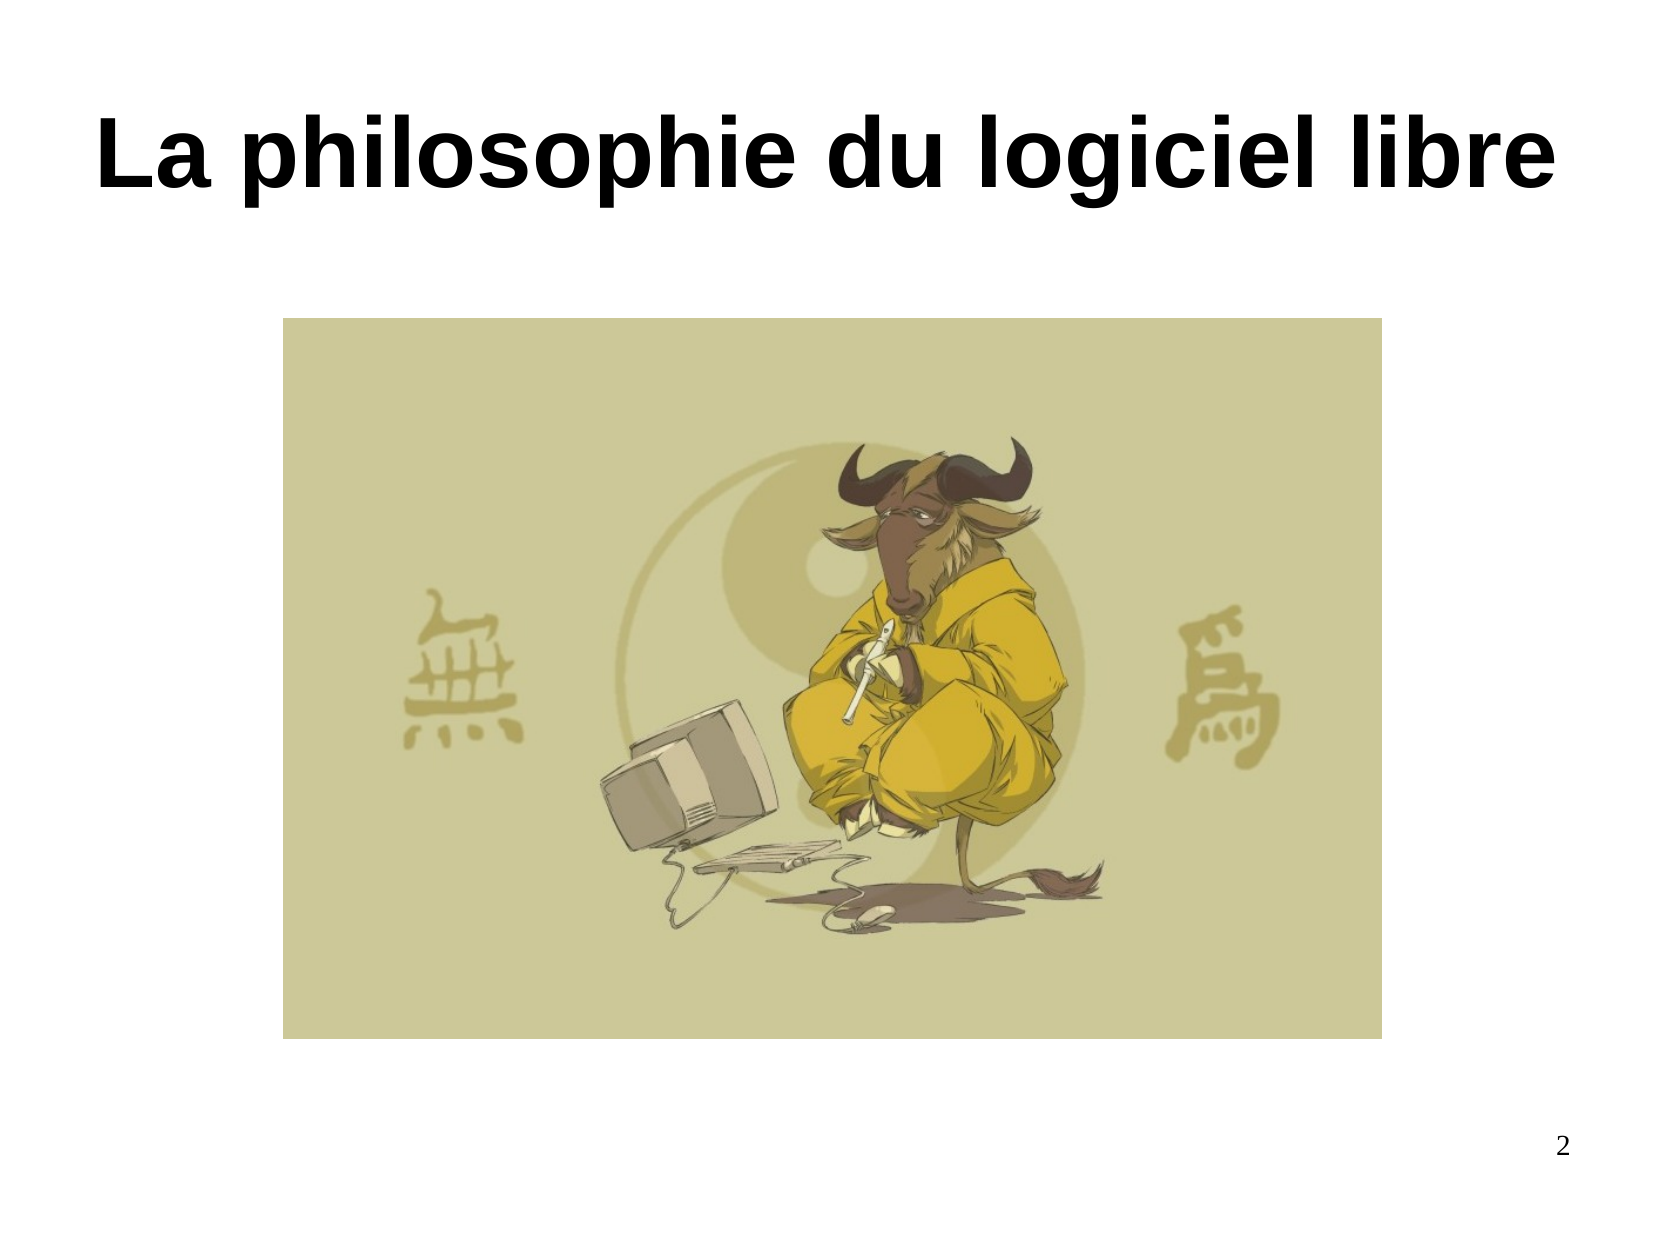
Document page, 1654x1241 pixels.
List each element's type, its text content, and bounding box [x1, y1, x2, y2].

picture [283, 318, 1382, 1039]
title La philosophie du logiciel libre [82, 41, 1571, 265]
